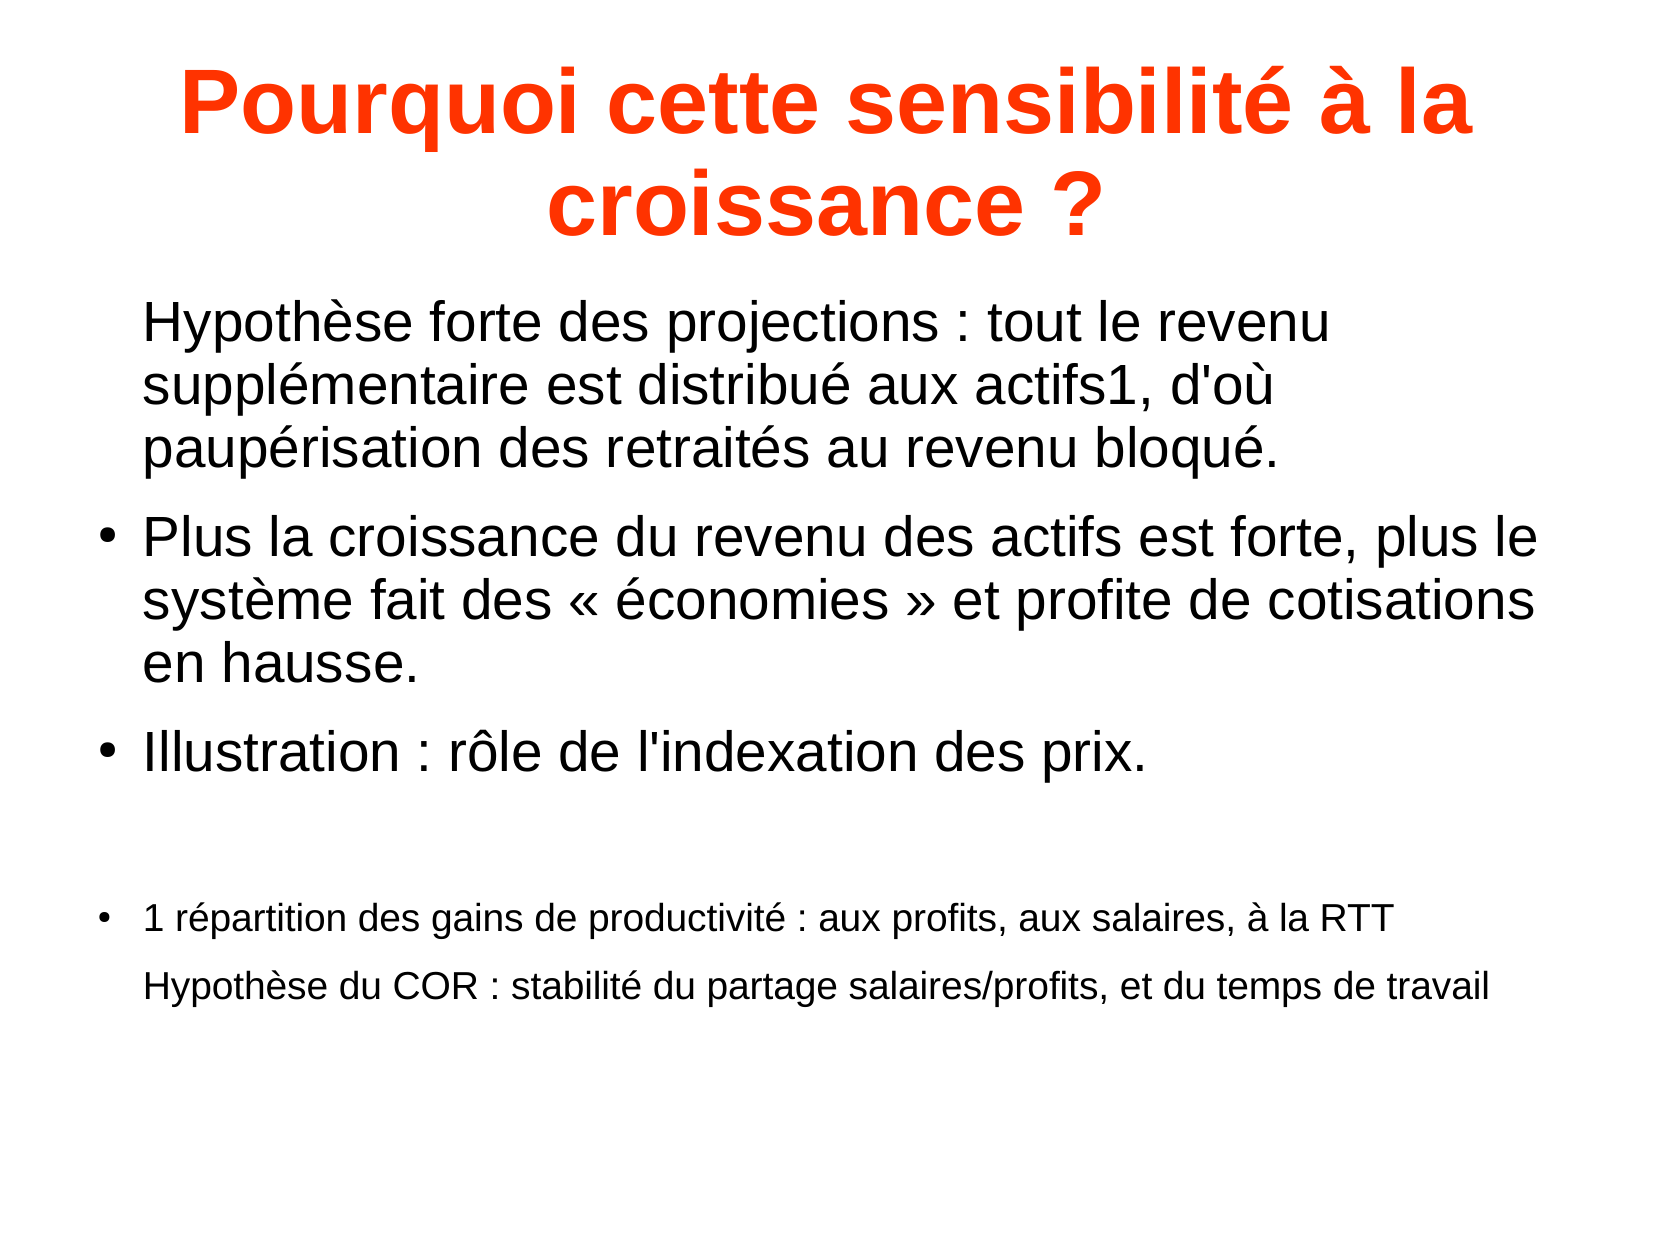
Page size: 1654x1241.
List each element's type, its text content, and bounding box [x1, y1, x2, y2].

title Pourquoi cette sensibilité à la croissance ? [82, 49, 1571, 257]
list Hypothèse forte des projections : tout le revenu supplémentaire est distribué aux actifs1, d'où paupérisation des retraités au revenu bloqué. Plus la croissance du revenu des actifs est forte, plus le système fait des « économies » et profite de cotisations en hausse. Illustration : rôle de l'indexation des prix. 1 répartition des gains de productivité : aux profits, aux salaires, à la RTT Hypothèse du COR : stabilité du partage salaires/profits, et du temps de travail [82, 290, 1571, 1010]
